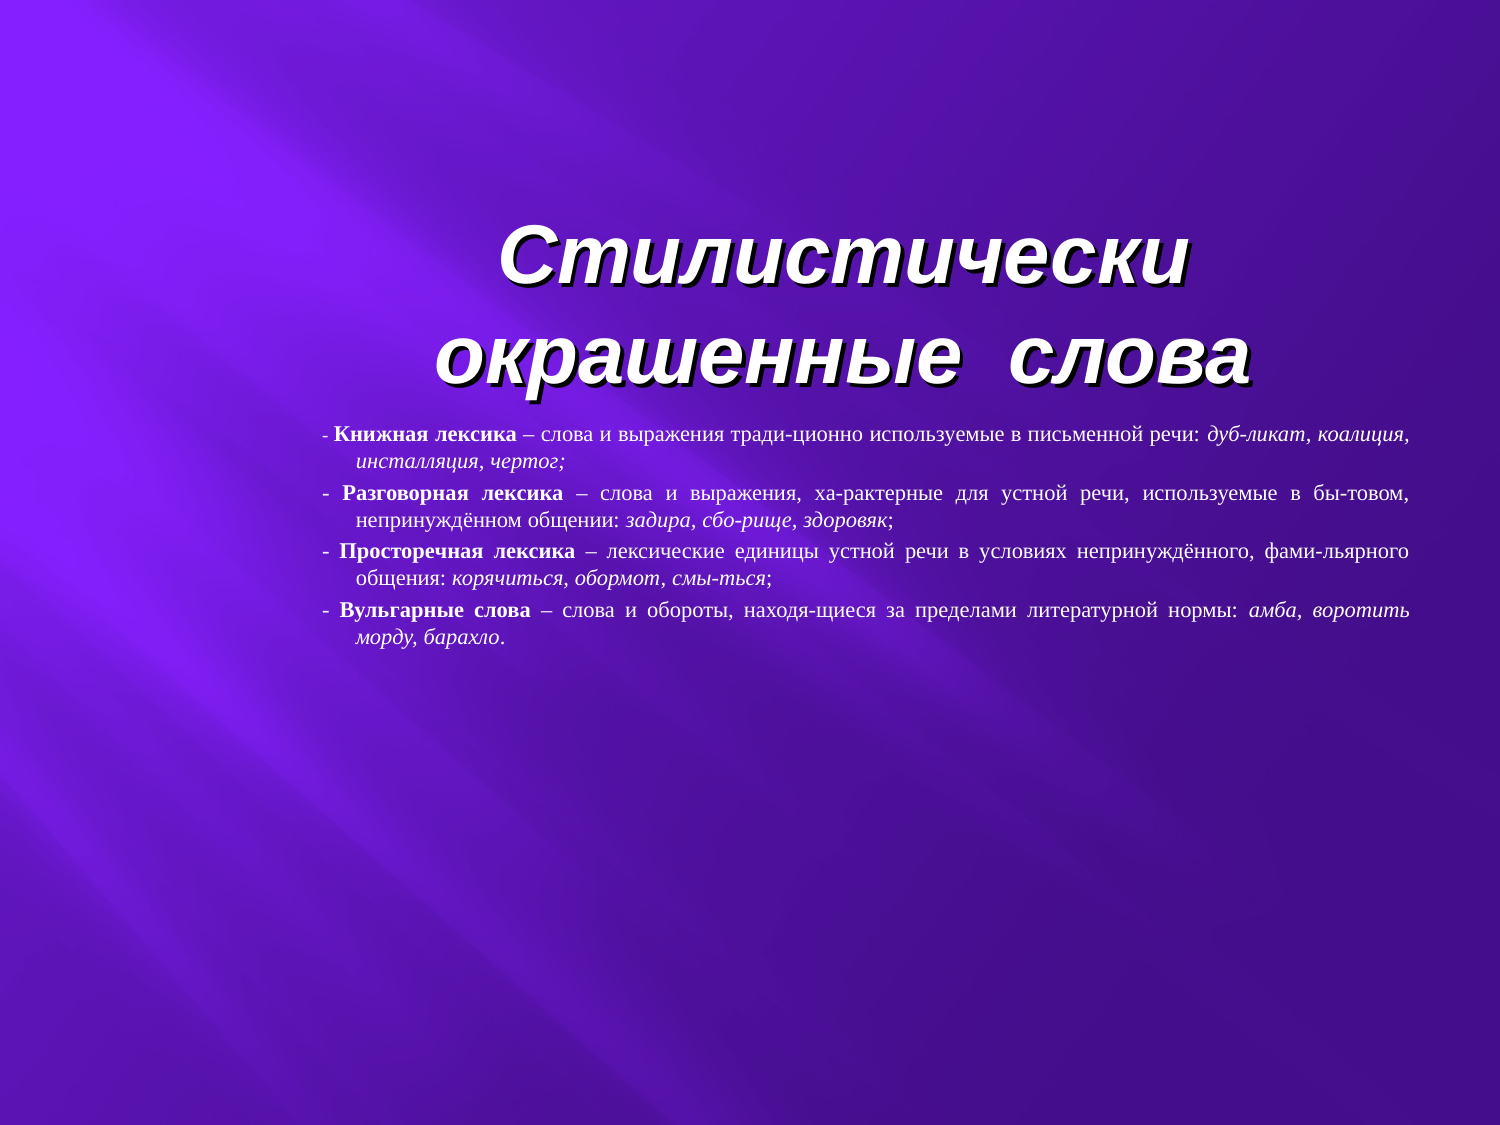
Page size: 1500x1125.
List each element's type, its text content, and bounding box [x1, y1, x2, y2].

title Стилистически окрашенные слова [64, 66, 266, 1012]
list - Книжная лексика – слова и выражения тради-ционно используемые в письменной речи: дуб-ликат, коалиция, инсталляция, чертог; - Разговорная лексика – слова и выражения, ха-рактерные для устной речи, используемые в бы-товом, непринуждённом общении: задира, сбо-рище, здоровяк; - Просторечная лексика – лексические единицы устной речи в условиях непринуждённого, фами-льярного общения: корячиться, обормот, смы-ться; - Вульгарные слова – слова и обороты, находя-щиеся за пределами литературной нормы: амба, воротить морду, барахло. [253, 101, 1436, 1059]
